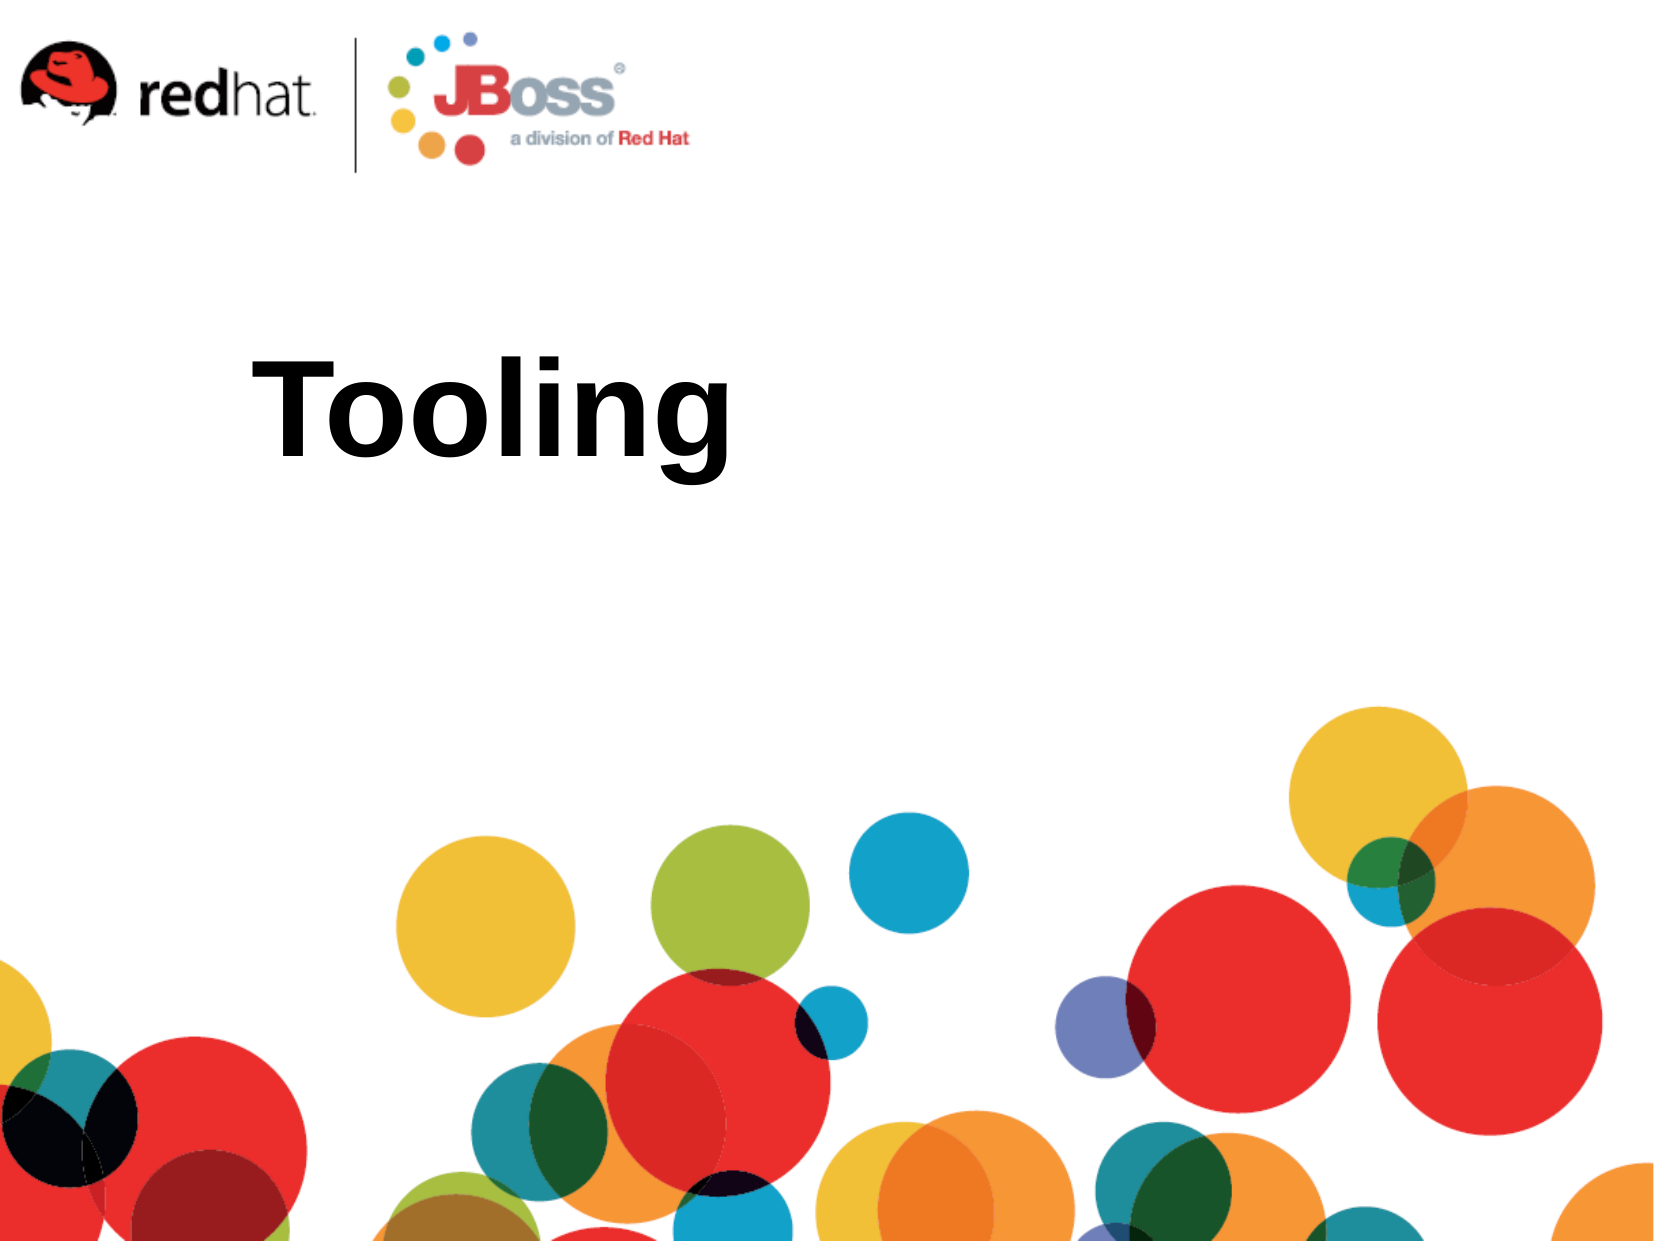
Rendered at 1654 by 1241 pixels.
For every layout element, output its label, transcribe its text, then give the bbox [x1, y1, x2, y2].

text_box Tooling [236, 324, 753, 494]
picture [0, 685, 1654, 1241]
picture [13, 5, 699, 182]
